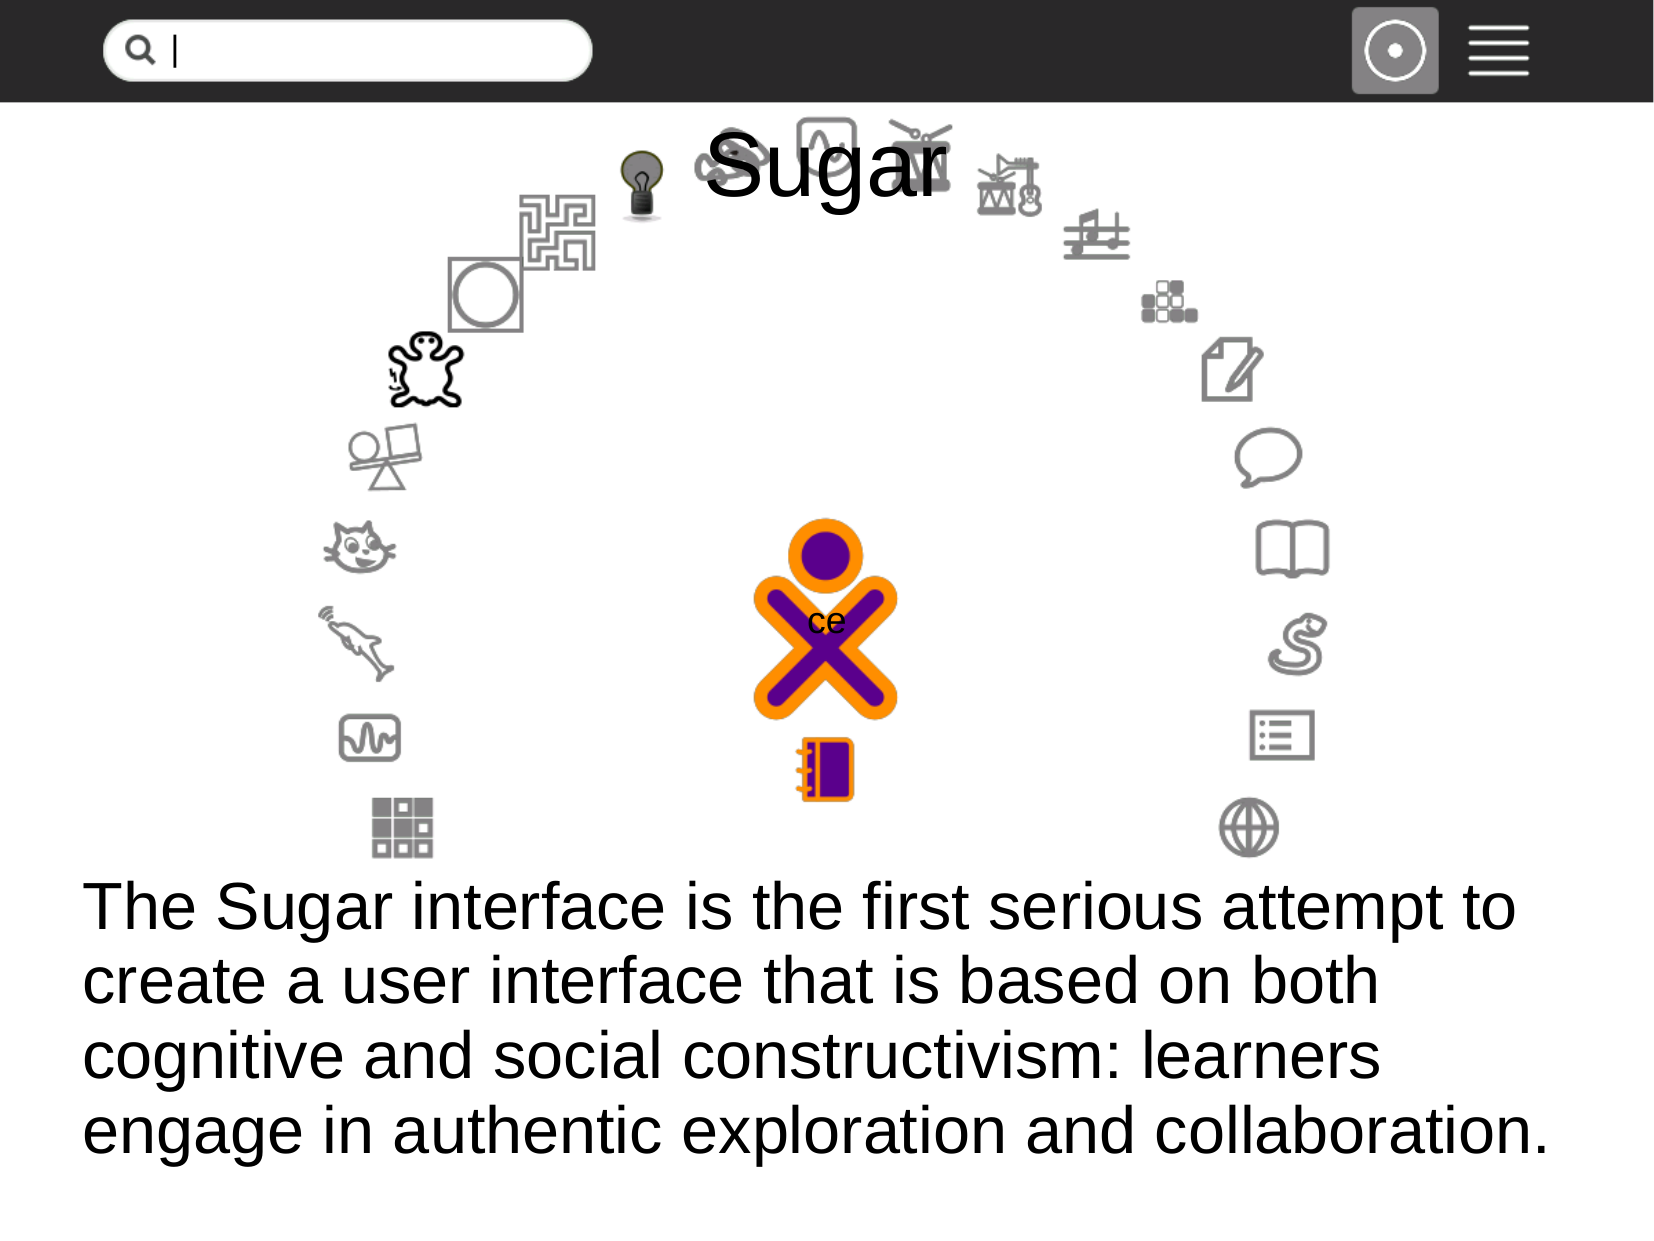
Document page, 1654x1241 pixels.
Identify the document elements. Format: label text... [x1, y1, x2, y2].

title Sugar [82, 49, 1570, 256]
list The Sugar interface is the first serious attempt to create a user interface that is based on both cognitive and social constructivism: learners engage in authentic exploration and collaboration. [82, 868, 1570, 1218]
text_box ce [0, 0, 1654, 1241]
